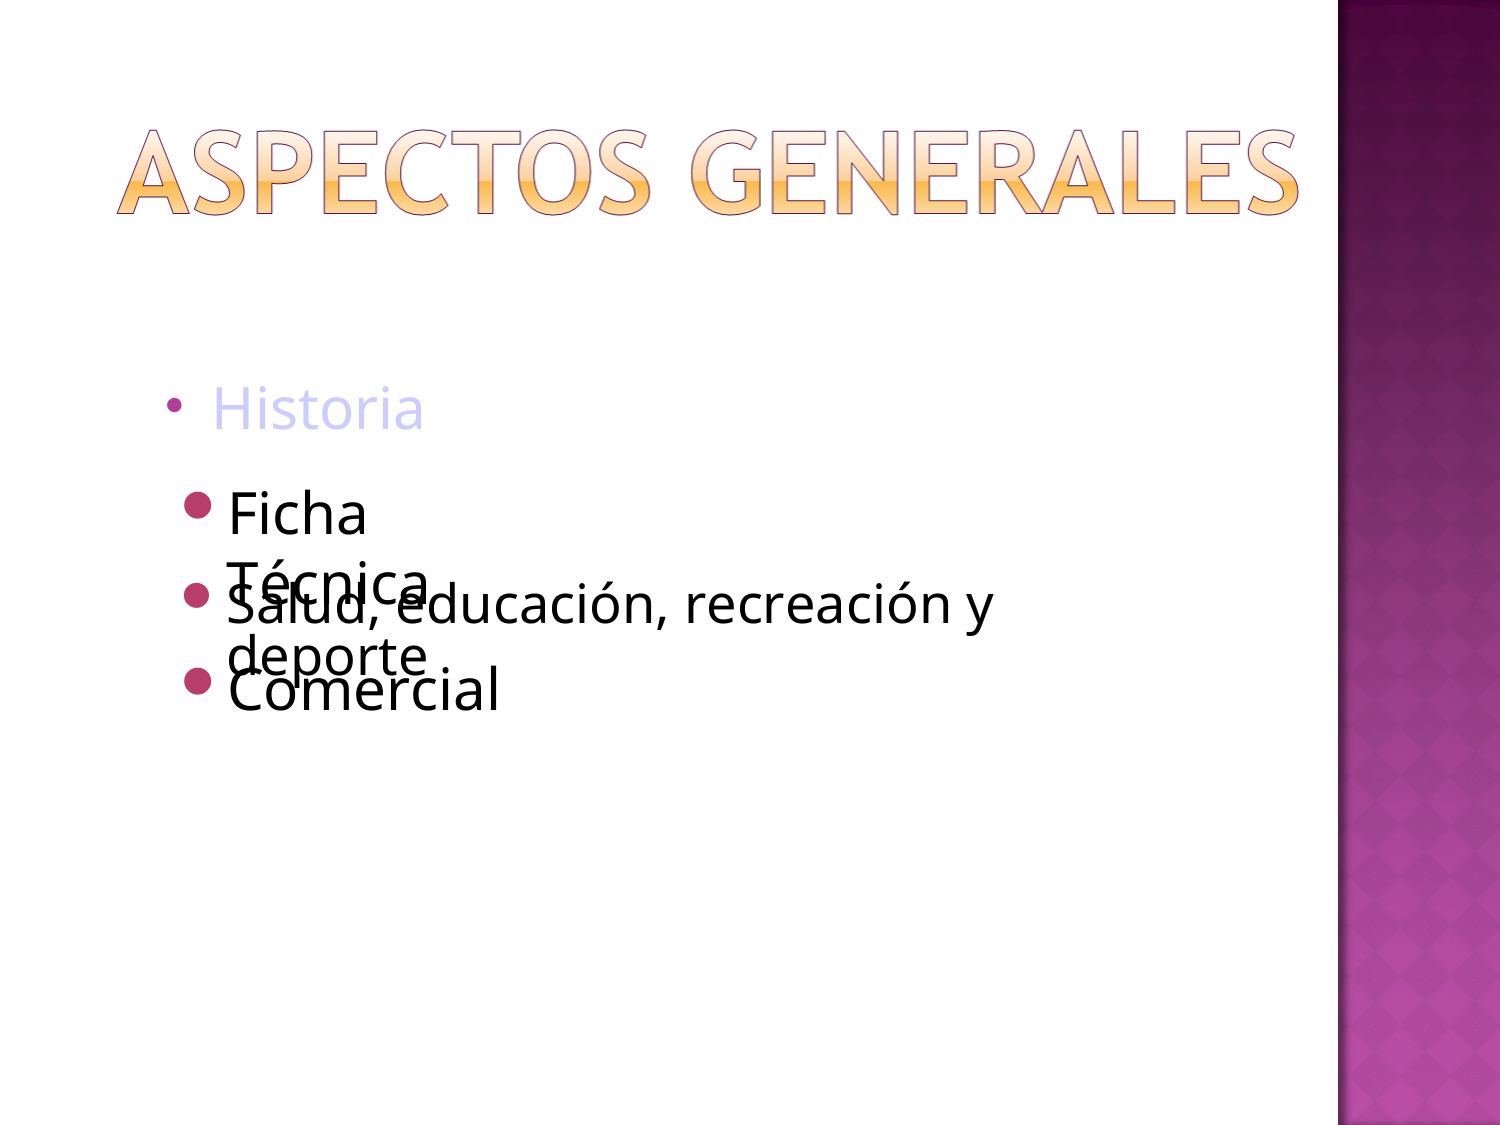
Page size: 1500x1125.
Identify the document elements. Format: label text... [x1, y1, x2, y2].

text_box Historia [152, 363, 493, 468]
picture [47, 0, 1500, 1125]
text_box Salud, educación, recreación y deporte [152, 574, 1219, 645]
text_box Comercial [152, 644, 809, 762]
text_box Ficha Técnica [152, 468, 598, 563]
